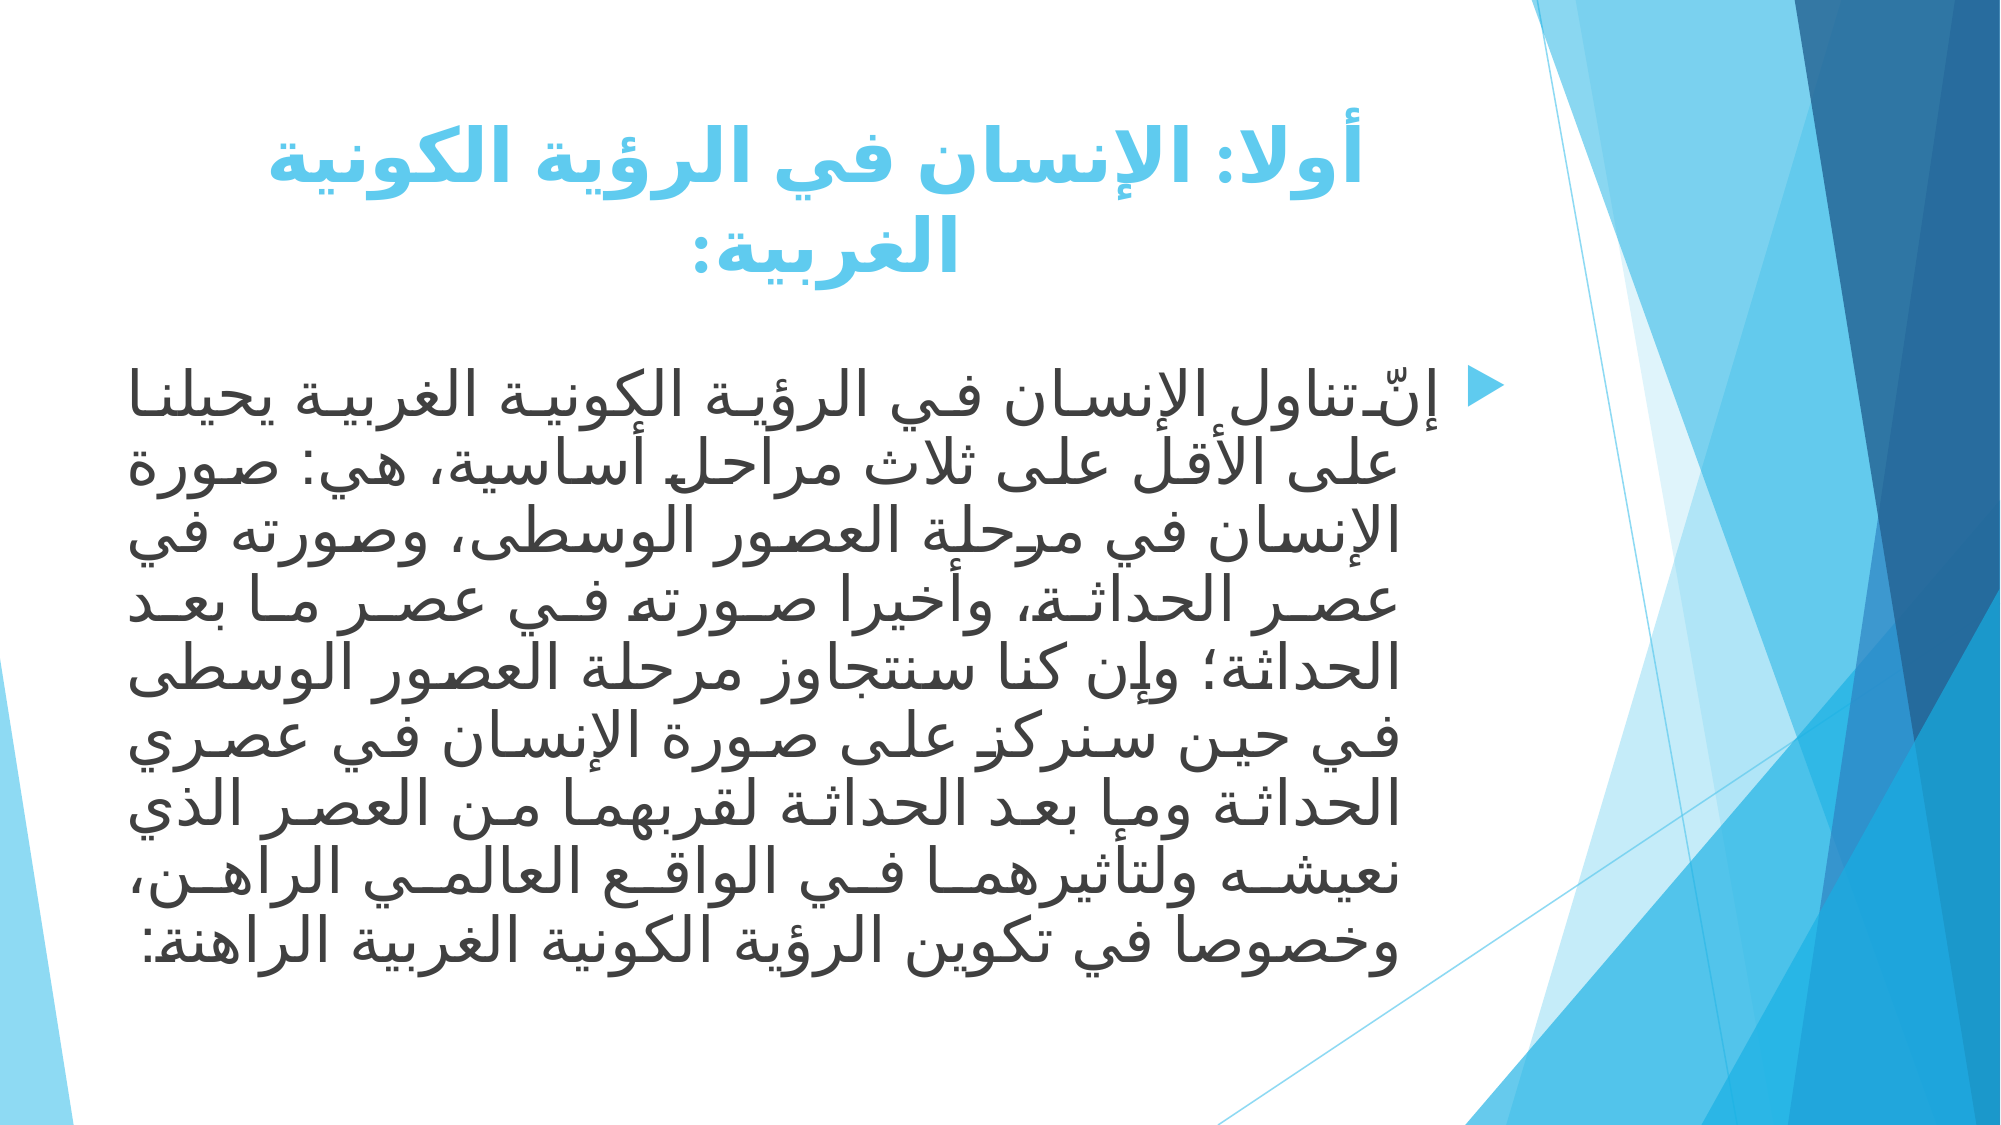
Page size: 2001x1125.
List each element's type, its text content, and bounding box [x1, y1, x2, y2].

title أولا: الإنسان في الرؤية الكونية الغربية: [111, 99, 1522, 317]
list إنّ تناول الإنسان في الرؤية الكونية الغربية يحيلنا على الأقل على ثلاث مراحل أساسية، هي: صورة الإنسان في مرحلة العصور الوسطى، وصورته في عصر الحداثة، وأخيرا صورته في عصر ما بعد الحداثة؛ وإن كنا سنتجاوز مرحلة العصور الوسطى في حين سنركز على صورة الإنسان في عصري الحداثة وما بعد الحداثة لقربهما من العصر الذي نعيشه ولتأثيرهما في الواقع العالمي الراهن، وخصوصا في تكوين الرؤية الكونية الغربية الراهنة: [111, 354, 1522, 992]
